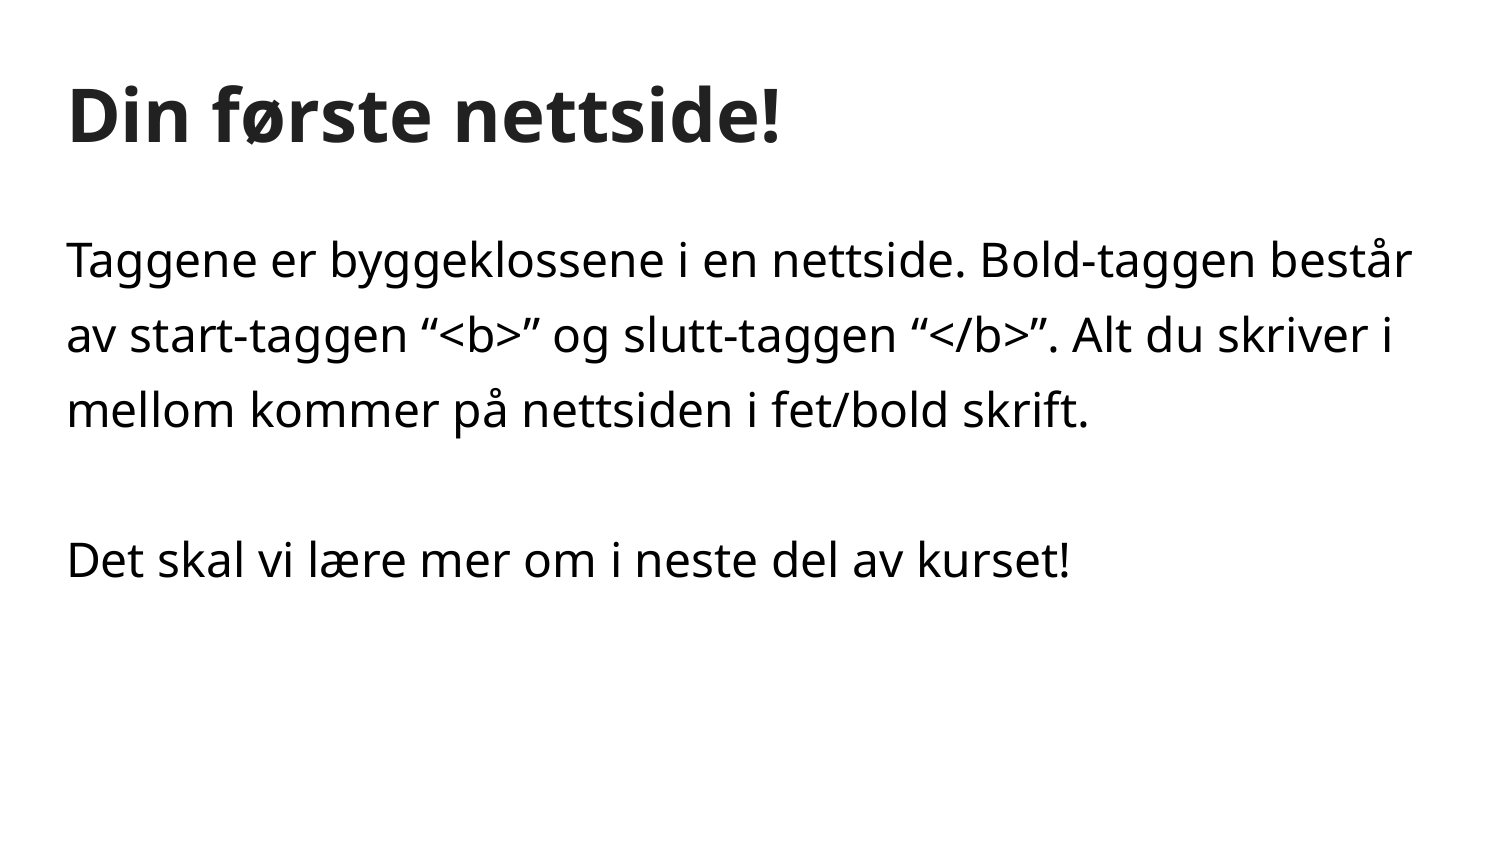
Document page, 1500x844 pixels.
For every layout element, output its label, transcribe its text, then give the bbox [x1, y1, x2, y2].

list Taggene er byggeklossene i en nettside. Bold-taggen består av start-taggen “<b>” og slutt-taggen “</b>”. Alt du skriver i mellom kommer på nettsiden i fet/bold skrift. Det skal vi lære mer om i neste del av kurset! [51, 201, 1449, 750]
title Din første nettside! [51, 48, 1449, 180]
